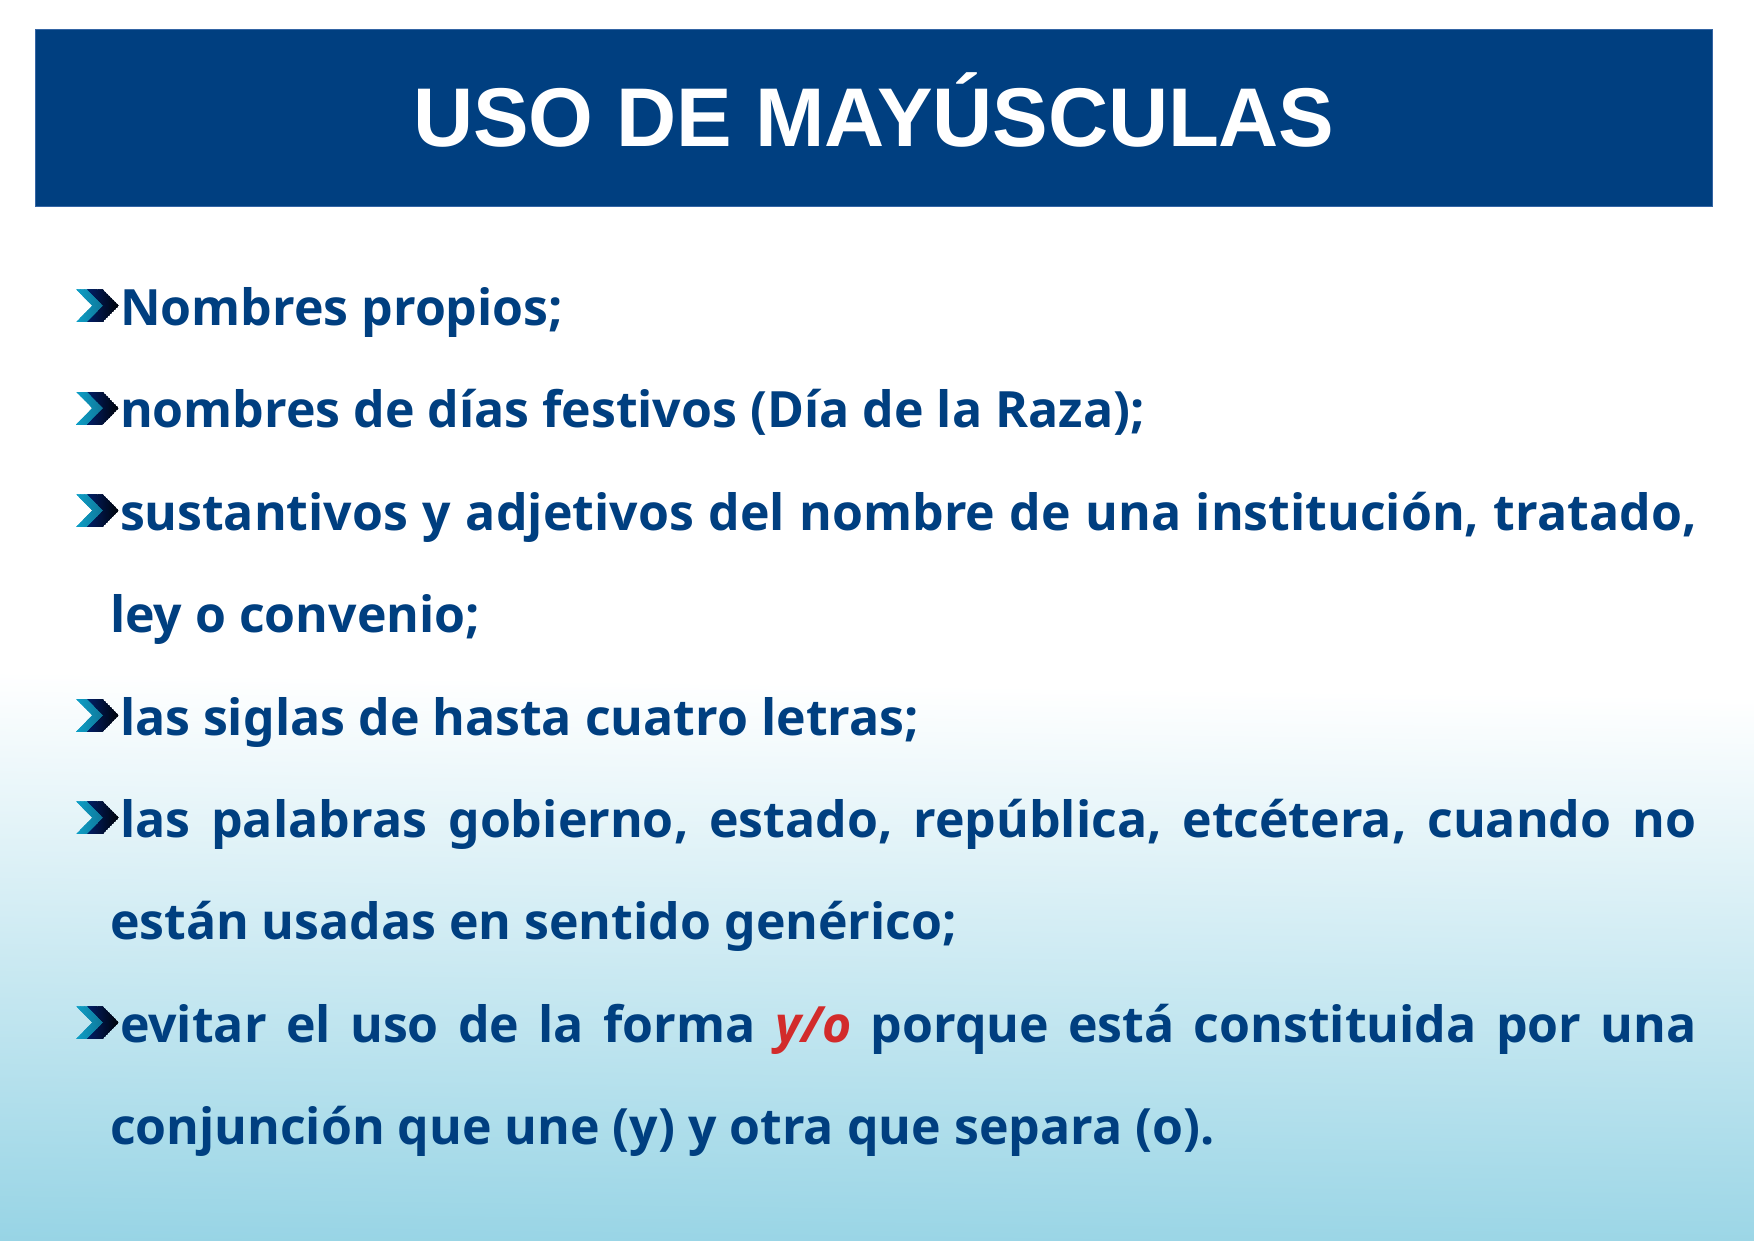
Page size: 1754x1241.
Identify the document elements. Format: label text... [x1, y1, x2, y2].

text_box Nombres propios; nombres de días festivos (Día de la Raza); sustantivos y adjetivos del nombre de una institución, tratado, ley o convenio; las siglas de hasta cuatro letras; las palabras gobierno, estado, república, etcétera, cuando no están usadas en sentido genérico; evitar el uso de la forma y/o porque está constituida por una conjunción que une (y) y otra que separa (o). [59, 207, 1713, 1111]
text_box USO DE MAYÚSCULAS [35, 29, 1713, 207]
